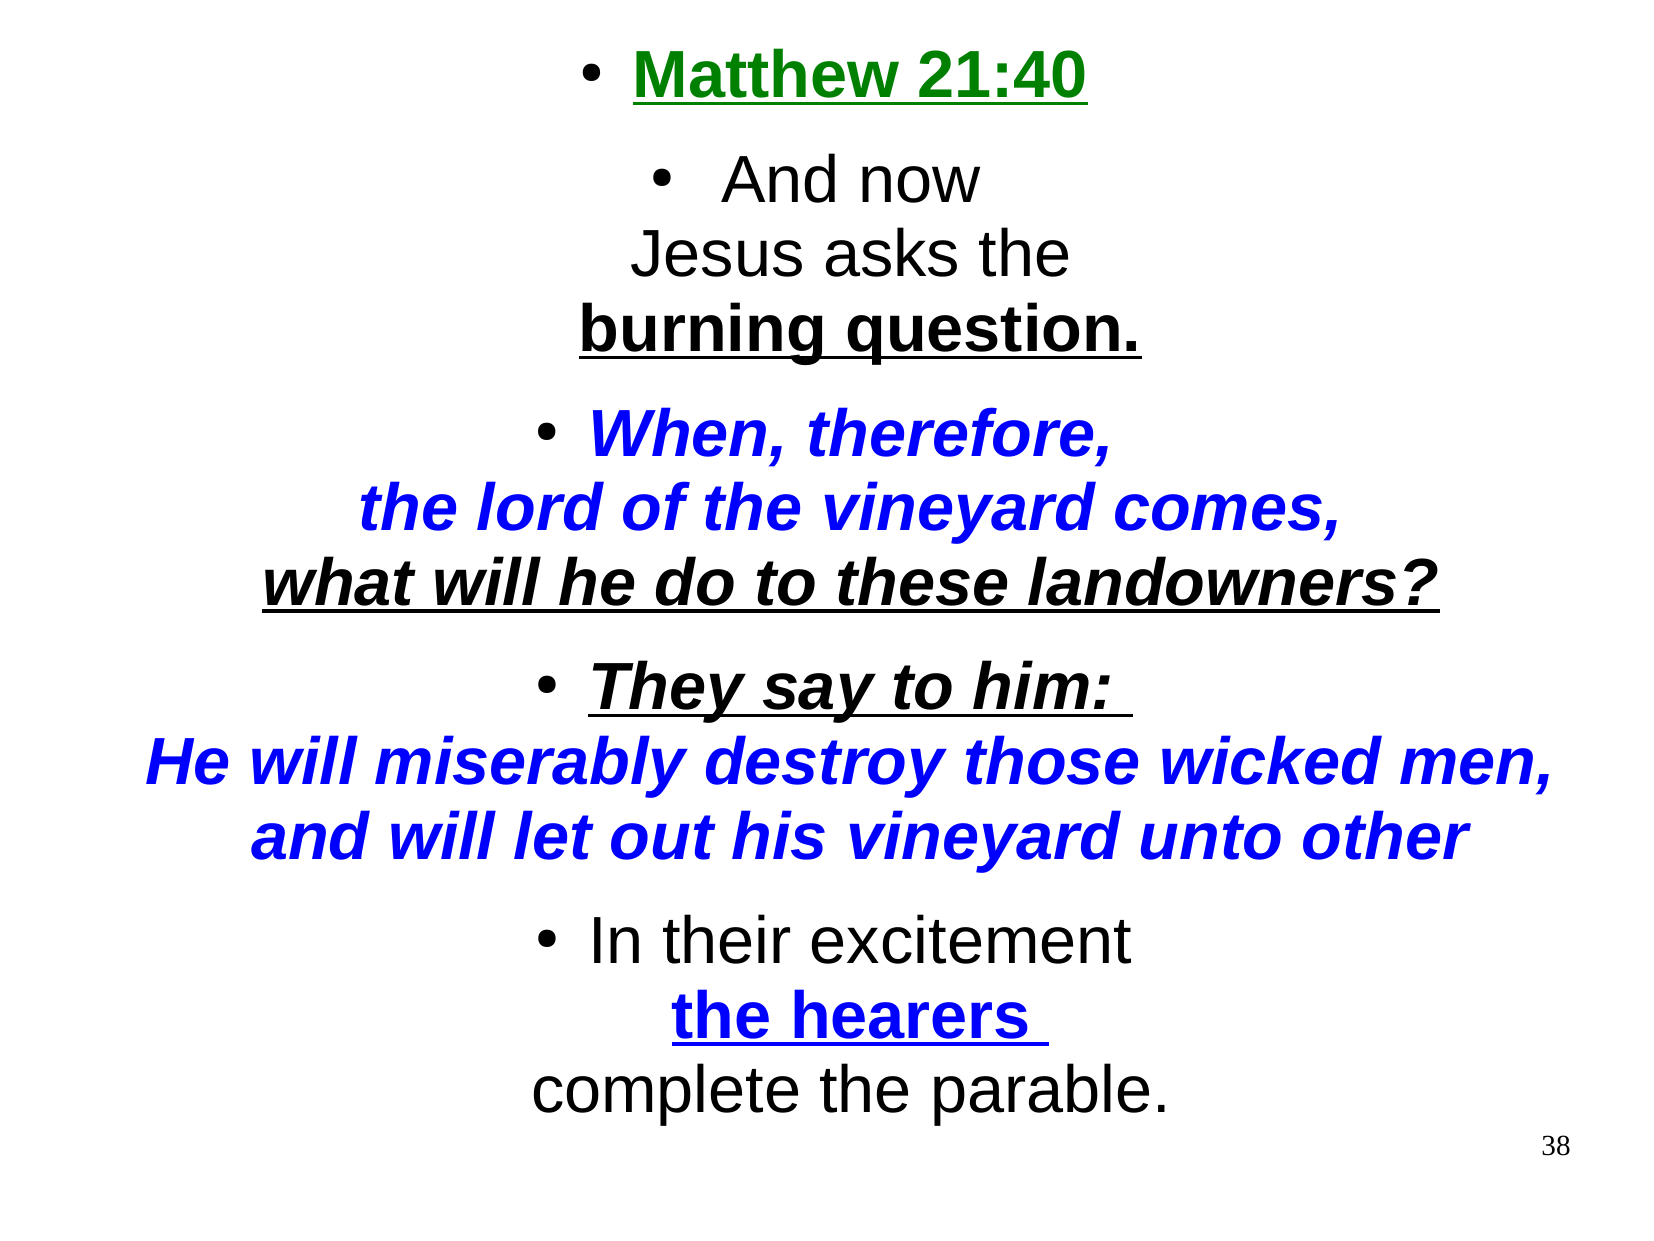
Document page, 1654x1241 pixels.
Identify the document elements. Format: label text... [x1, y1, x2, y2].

list Matthew 21:40 And now Jesus asks the burning question. When, therefore, the lord of the vineyard comes, what will he do to these landowners? They say to him: He will miserably destroy those wicked men, and will let out his vineyard unto other In their excitement the hearers complete the parable. [37, 37, 1613, 1201]
